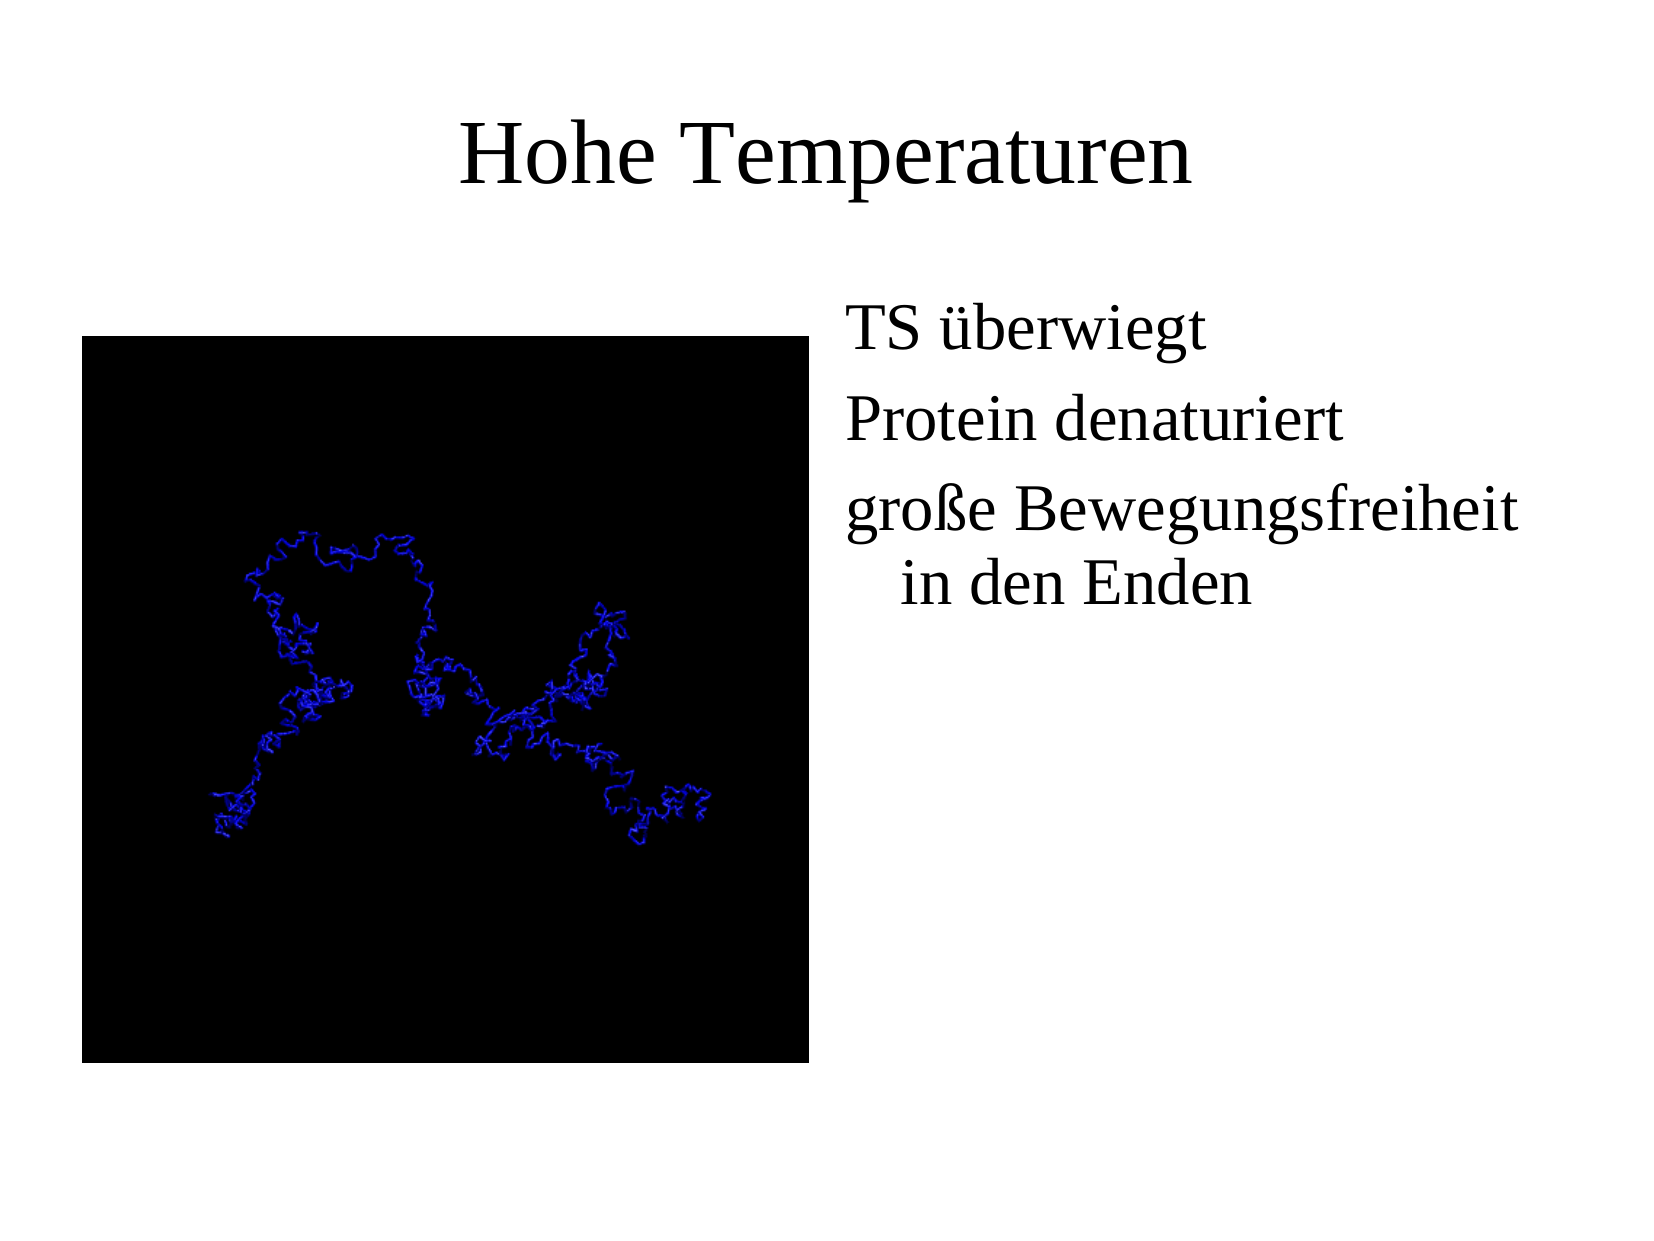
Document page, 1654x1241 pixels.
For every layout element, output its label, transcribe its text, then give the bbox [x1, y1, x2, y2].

title Hohe Temperaturen [82, 56, 1571, 250]
picture [82, 336, 809, 1063]
list TS überwiegt Protein denaturiert große Bewegungsfreiheit in den Enden [845, 290, 1572, 1094]
